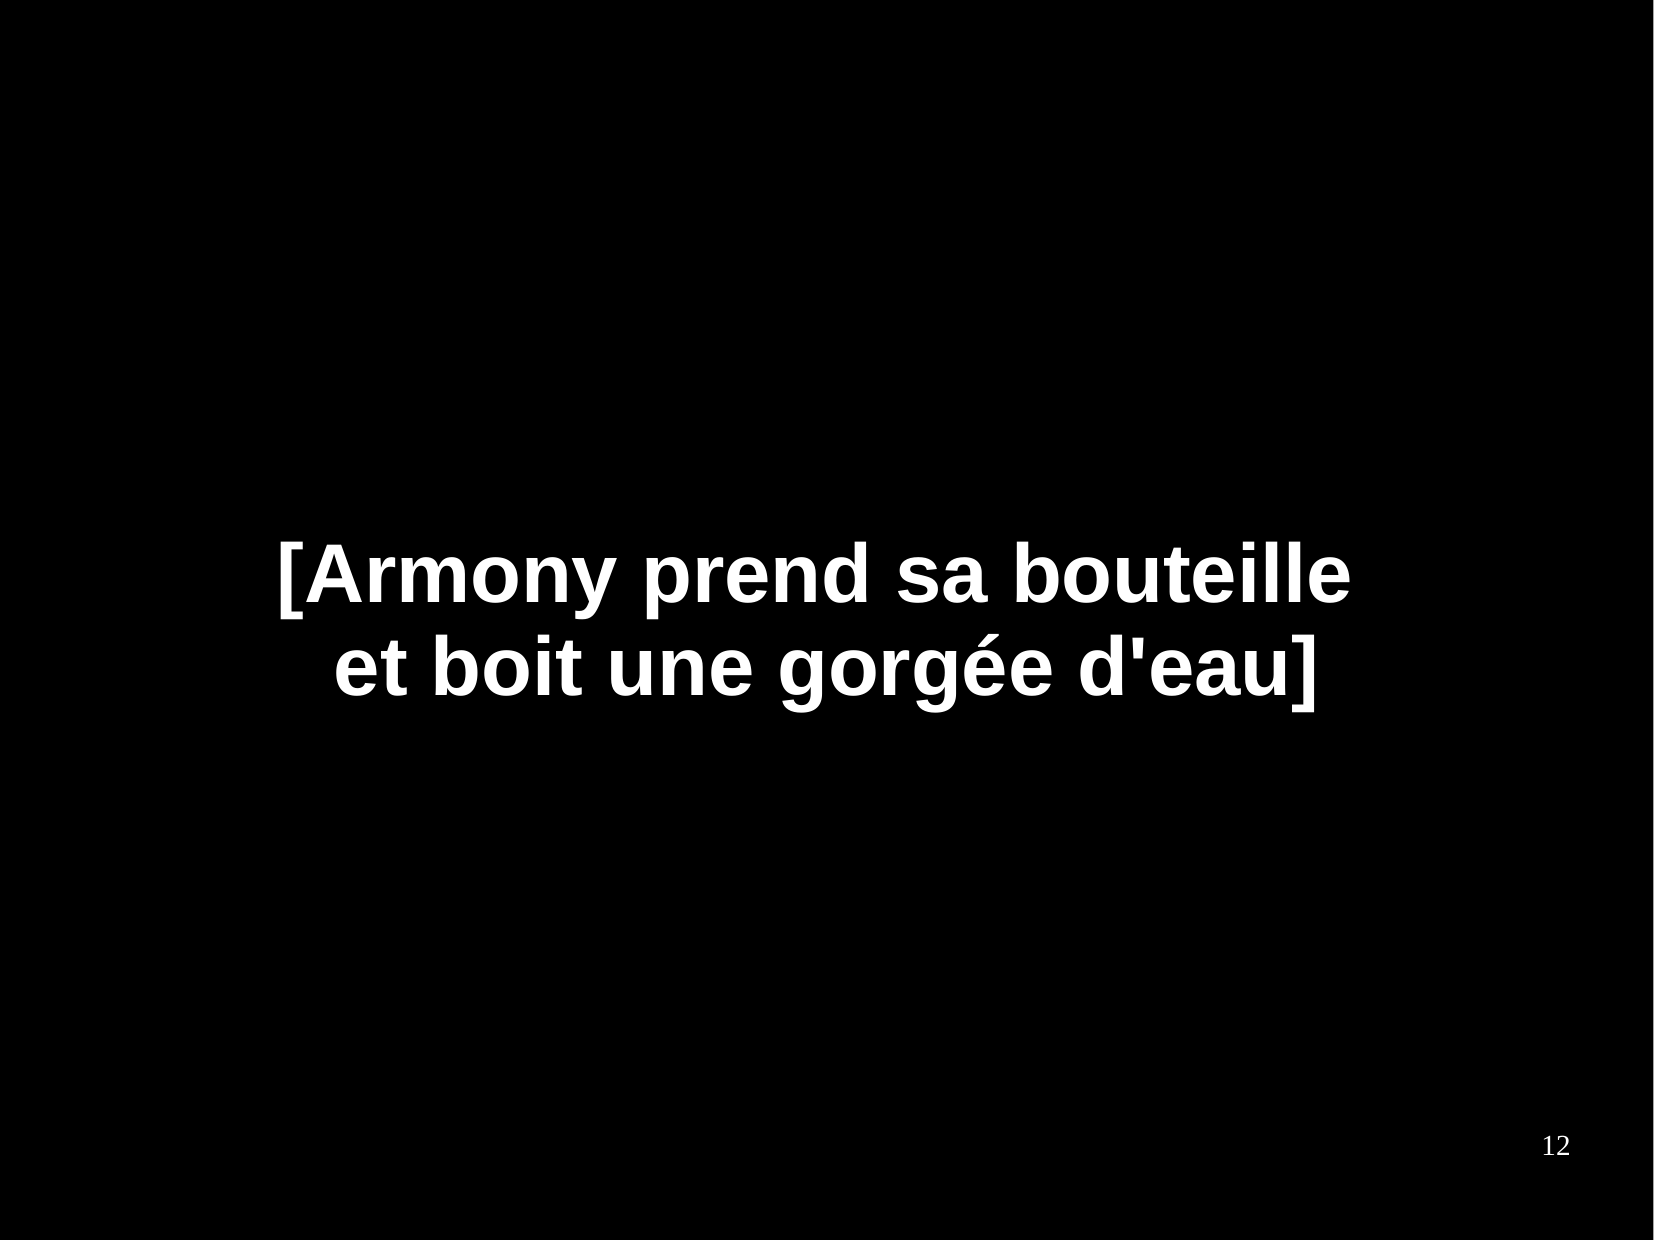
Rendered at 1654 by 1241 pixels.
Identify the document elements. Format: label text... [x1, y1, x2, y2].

text_box [Armony prend sa bouteille et boit une gorgée d'eau] [261, 519, 1392, 721]
